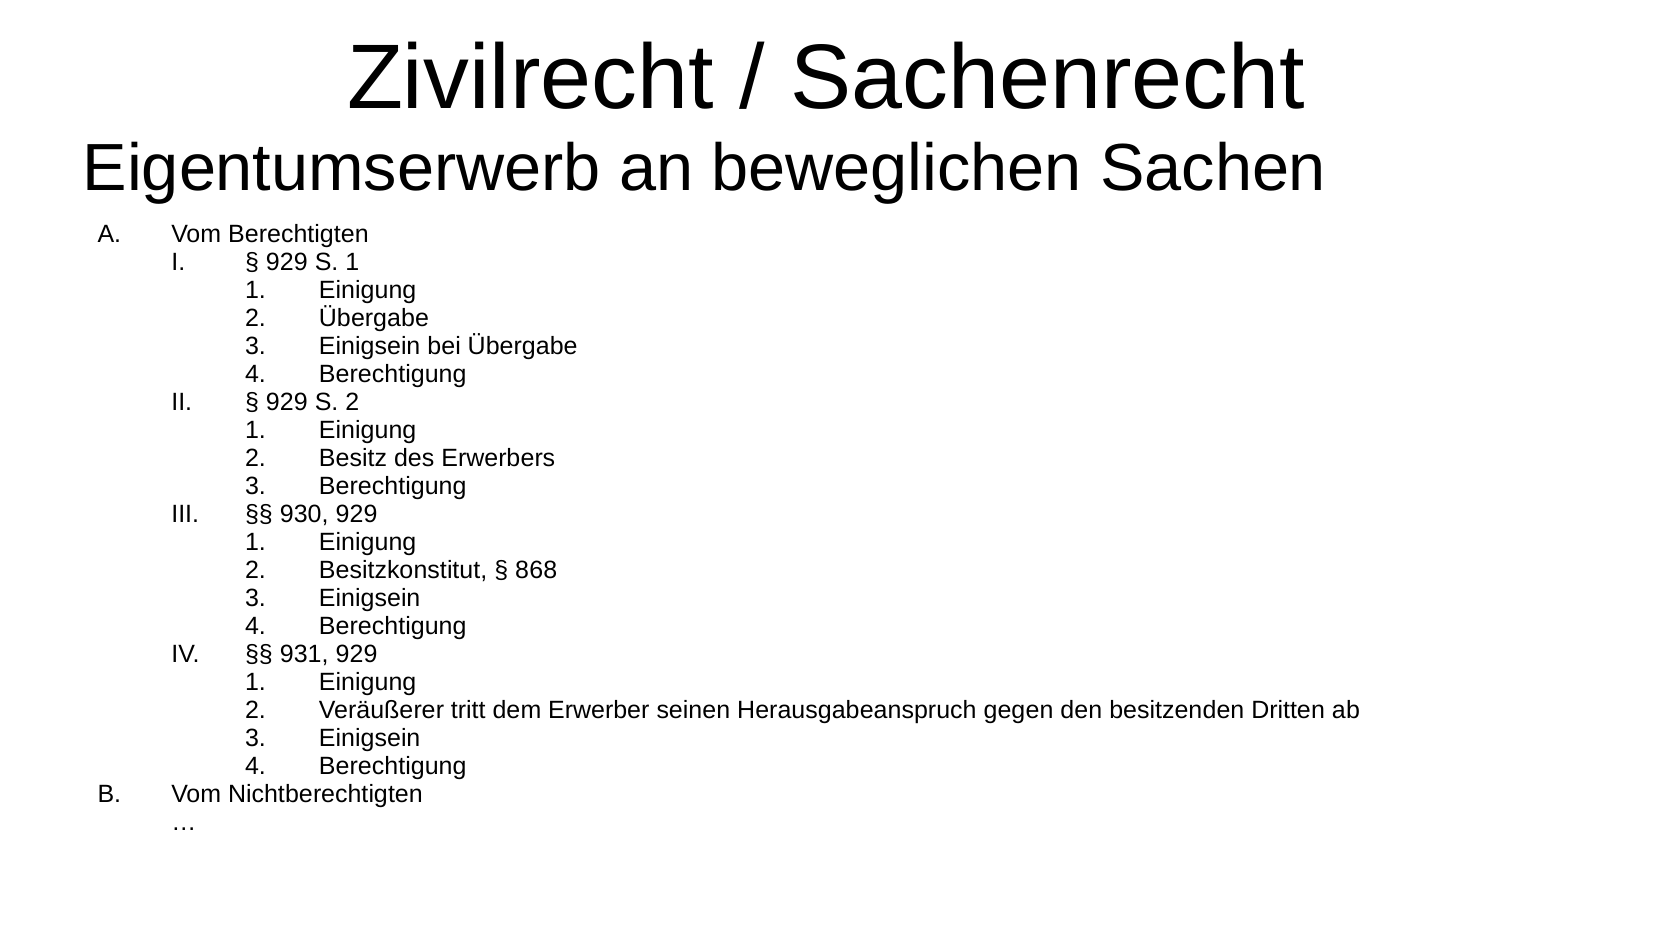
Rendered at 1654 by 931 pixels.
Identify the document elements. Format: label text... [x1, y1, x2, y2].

text_box A. Vom Berechtigten I. § 929 S. 1 1. Einigung 2. Übergabe 3. Einigsein bei Übergabe 4. Berechtigung II. § 929 S. 2 1. Einigung 2. Besitz des Erwerbers 3. Berechtigung III. §§ 930, 929 1. Einigung 2. Besitzkonstitut, § 868 3. Einigsein 4. Berechtigung IV. §§ 931, 929 1. Einigung 2. Veräußerer tritt dem Erwerber seinen Herausgabeanspruch gegen den besitzenden Dritten ab 3. Einigsein 4. Berechtigung B. Vom Nichtberechtigten … [82, 212, 1571, 844]
title Zivilrecht / Sachenrecht [82, 23, 1571, 129]
list Eigentumserwerb an beweglichen Sachen [82, 129, 1571, 212]
